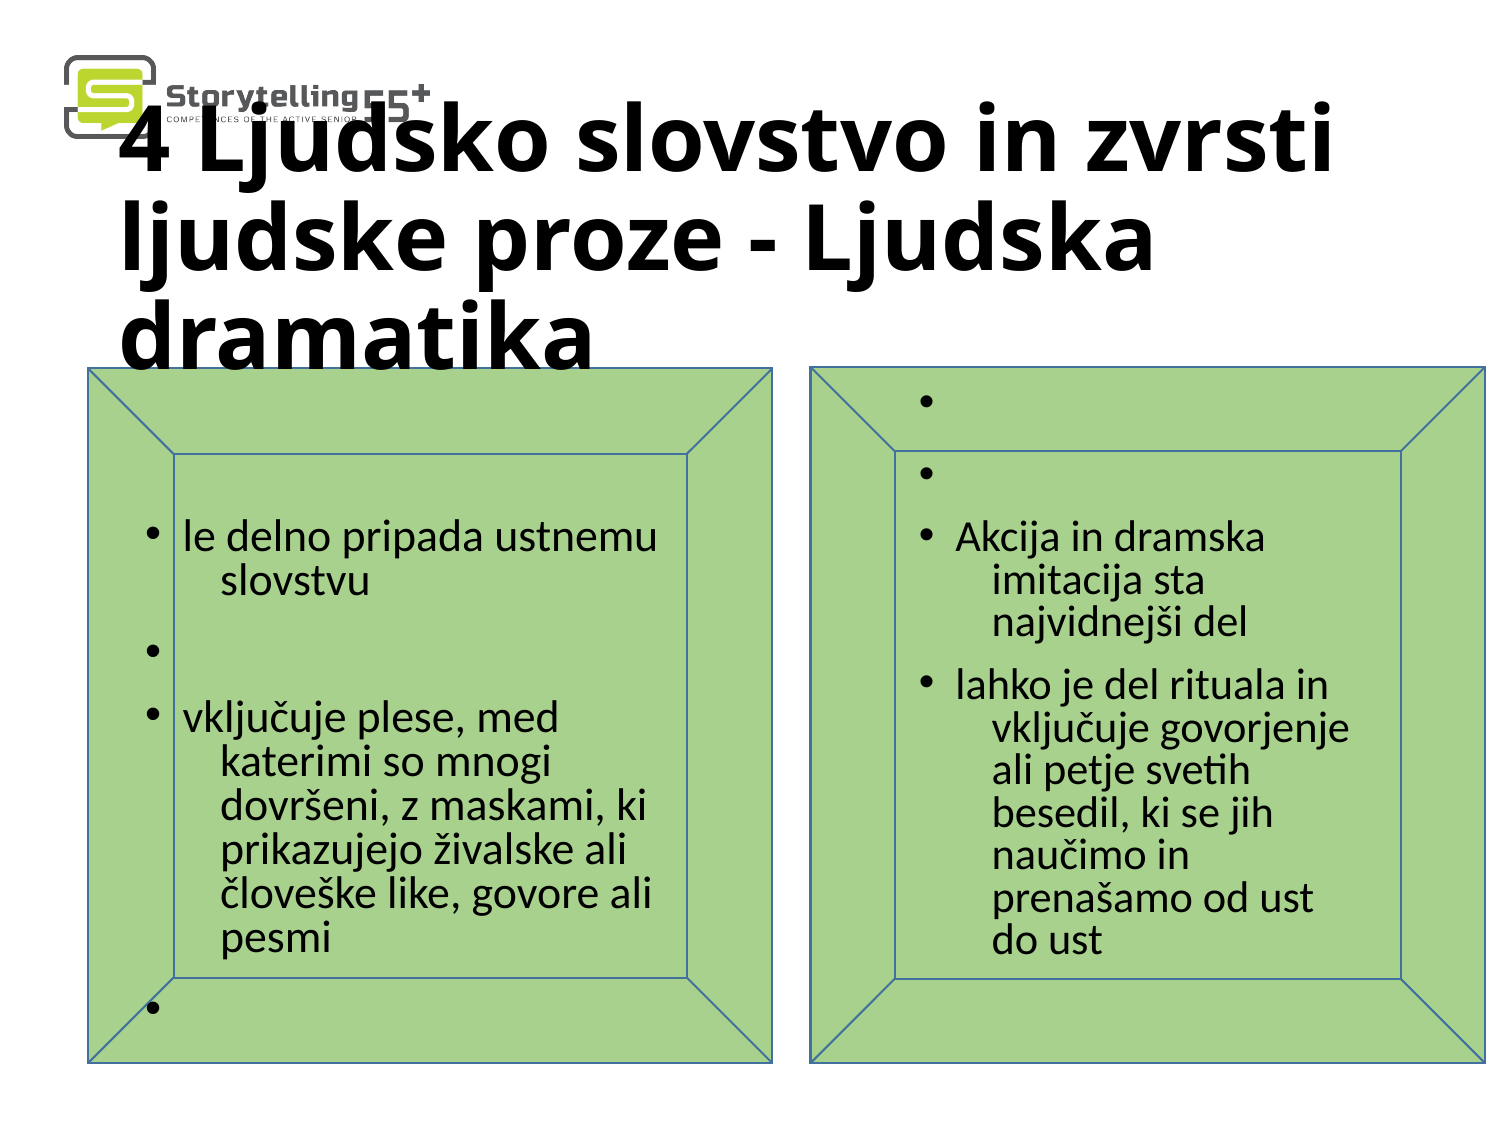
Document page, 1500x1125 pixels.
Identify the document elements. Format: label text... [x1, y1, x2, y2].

picture [64, 55, 430, 139]
text_box [88, 368, 773, 1064]
list le delno pripada ustnemu slovstvu vključuje plese, med katerimi so mnogi dovršeni, z maskami, ki prikazujejo živalske ali človeške like, govore ali pesmi [130, 433, 731, 1079]
text_box [810, 367, 1486, 1064]
list Akcija in dramska imitacija sta najvidnejši del lahko je del rituala in vključuje govorjenje ali petje svetih besedil, ki se jih naučimo in prenašamo od ust do ust [903, 367, 1373, 975]
title 4 Ljudsko slovstvo in zvrsti ljudske proze - Ljudska dramatika [103, 59, 1397, 423]
